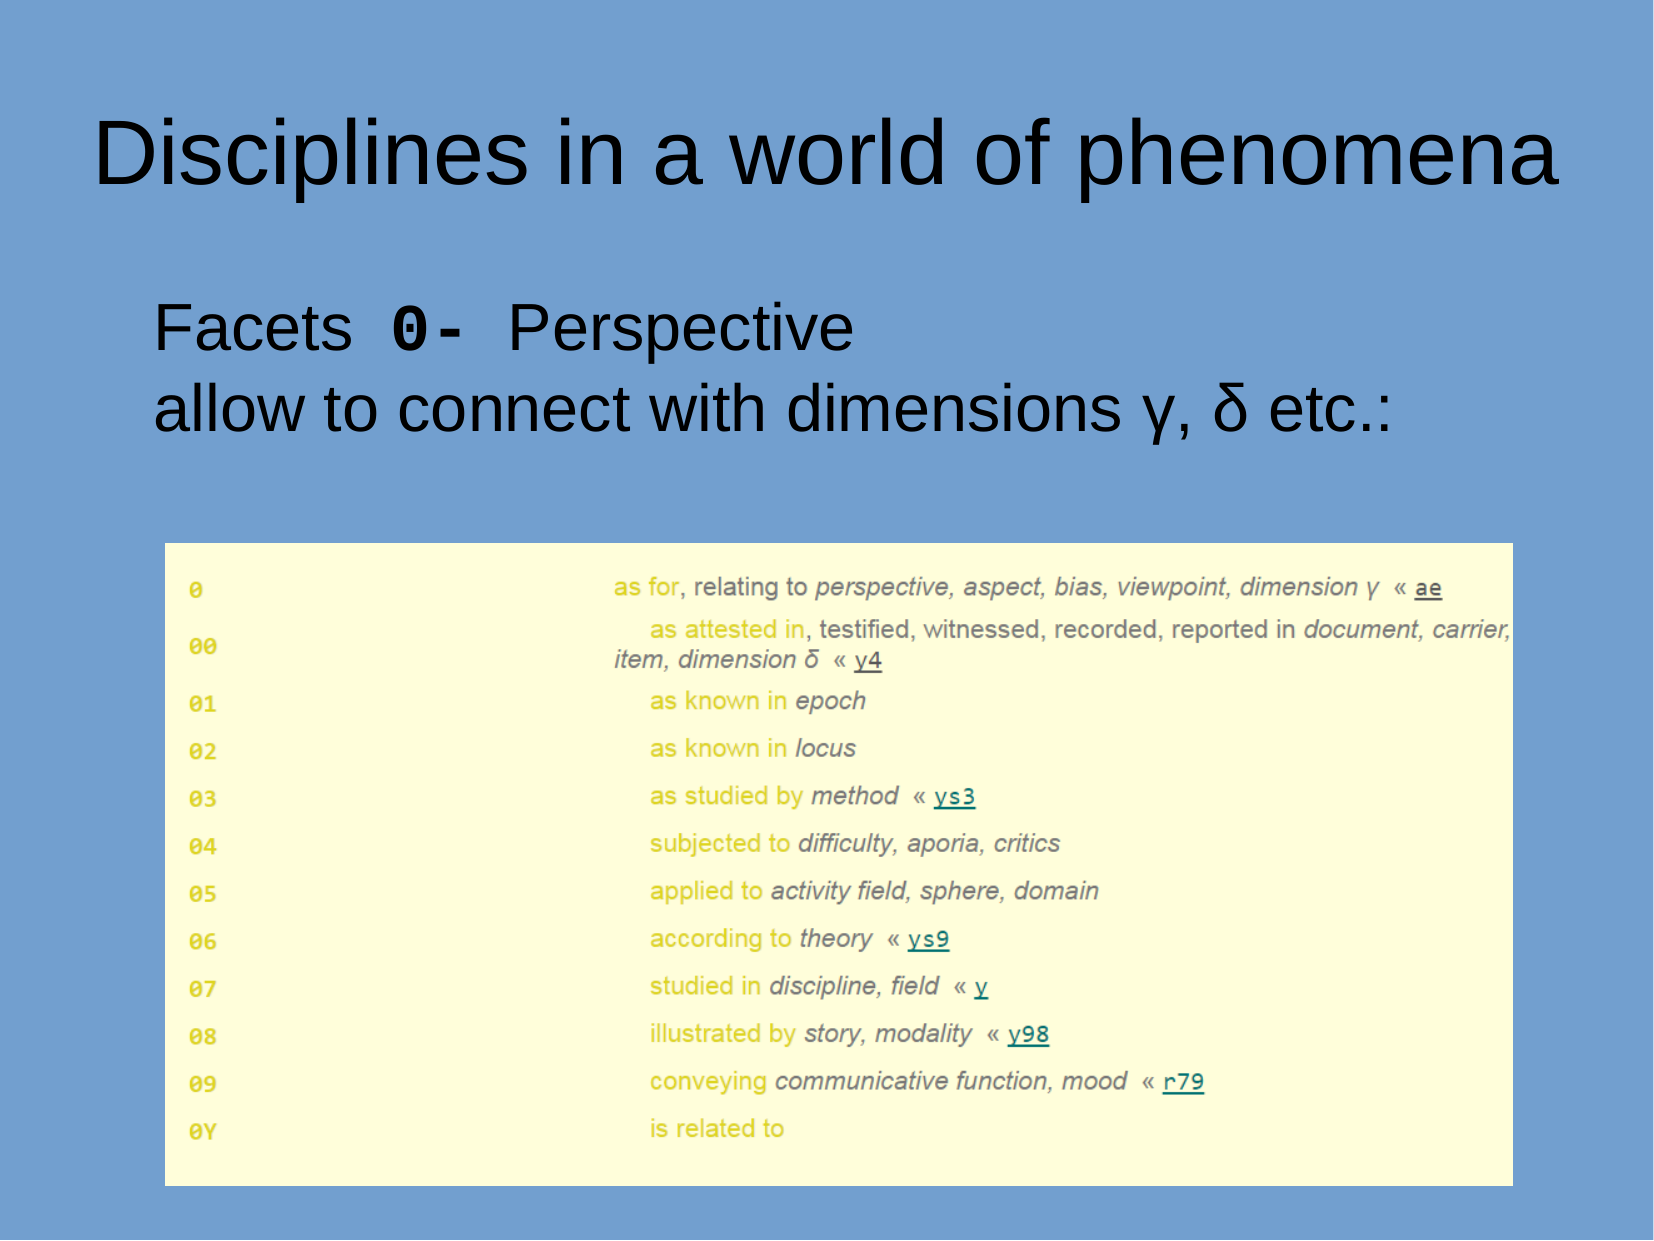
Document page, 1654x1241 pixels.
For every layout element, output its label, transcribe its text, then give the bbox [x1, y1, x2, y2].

title Disciplines in a world of phenomena [82, 49, 1571, 257]
picture [165, 543, 1513, 1186]
list Facets 0- Perspective allow to connect with dimensions γ, δ etc.: [82, 290, 1571, 1010]
